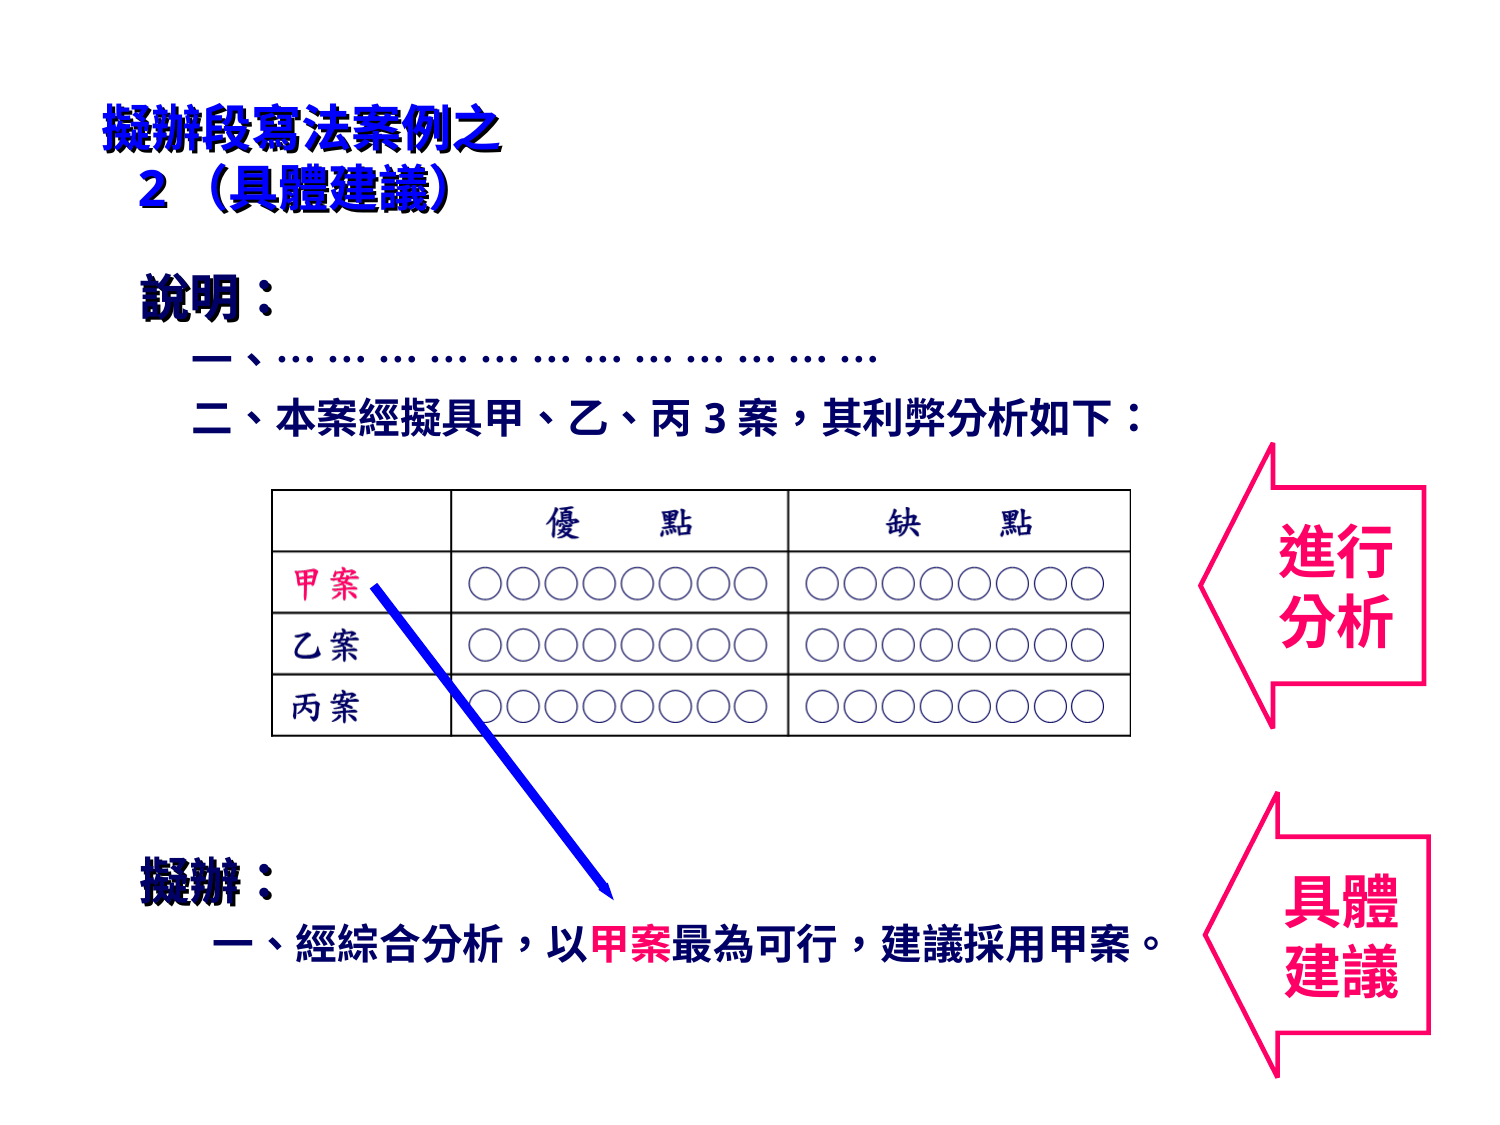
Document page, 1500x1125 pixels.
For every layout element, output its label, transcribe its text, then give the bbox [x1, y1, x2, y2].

text_box 具體建議 [1205, 792, 1429, 1078]
text_box 進行分析 [1200, 442, 1424, 729]
text_box 擬辦段寫法案例之2（具體建議） [64, 78, 551, 234]
picture [271, 486, 1131, 752]
text_box 說明： 一、… … … … … … … … … … … … 二、本案經擬具甲、乙、丙3案，其利弊分析如下： 擬辦： 一、經綜合分析，以甲案最為可行，建議採用甲案。 [124, 168, 1196, 1125]
